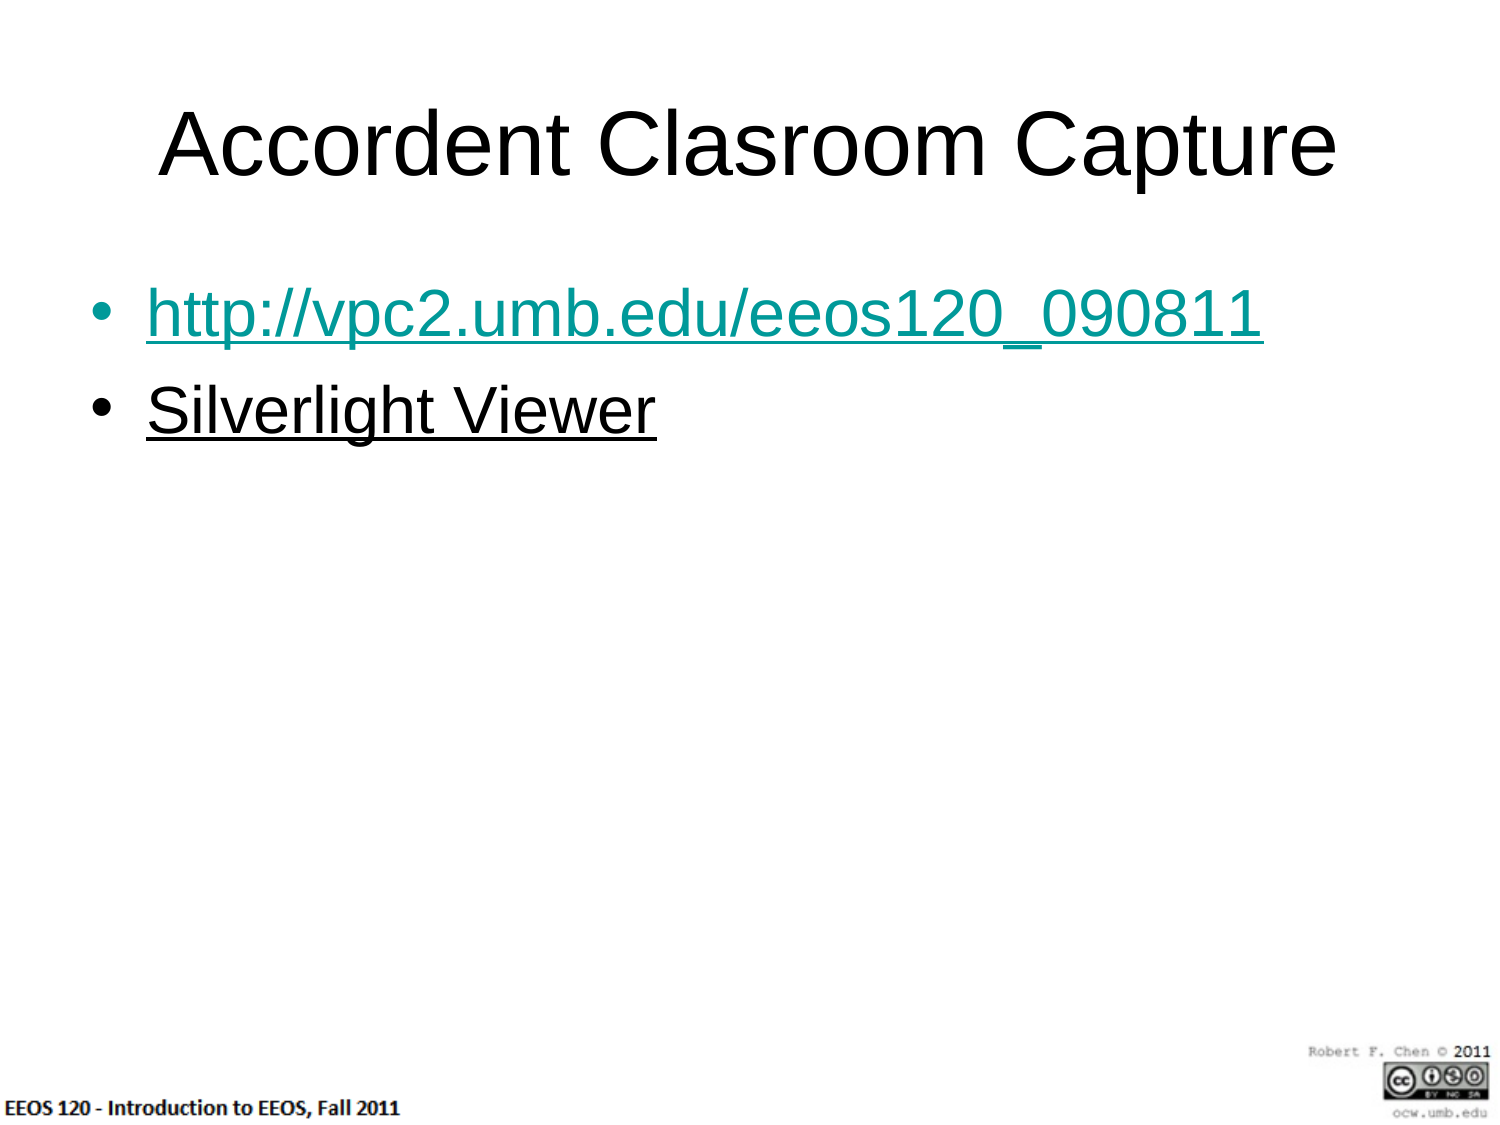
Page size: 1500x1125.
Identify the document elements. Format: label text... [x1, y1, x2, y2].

picture [0, 1090, 405, 1125]
title Accordent Clasroom Capture [75, 45, 1426, 233]
list http://vpc2.umb.edu/eeos120_090811 Silverlight Viewer [75, 262, 1426, 1006]
picture [1301, 1040, 1500, 1125]
